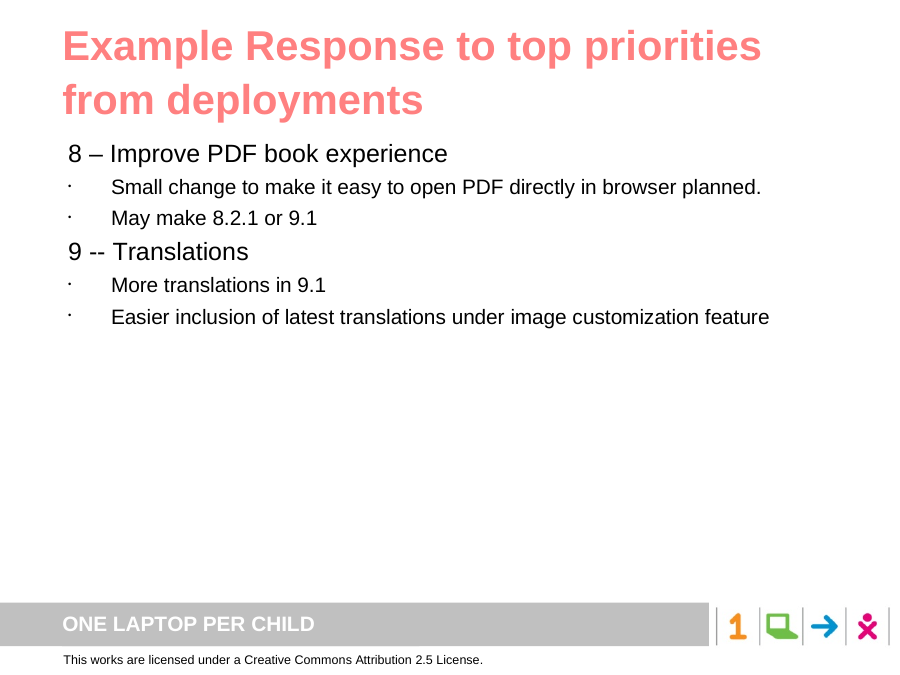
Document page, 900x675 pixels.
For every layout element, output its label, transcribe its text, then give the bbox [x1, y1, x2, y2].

picture [709, 598, 898, 655]
text_box Example Response to top priorities from deployments [62, 14, 843, 123]
text_box 8 – Improve PDF book experience Small change to make it easy to open PDF directly in browser planned. May make 8.2.1 or 9.1 9 -- Translations More translations in 9.1 Easier inclusion of latest translations under image customization feature [62, 137, 850, 561]
